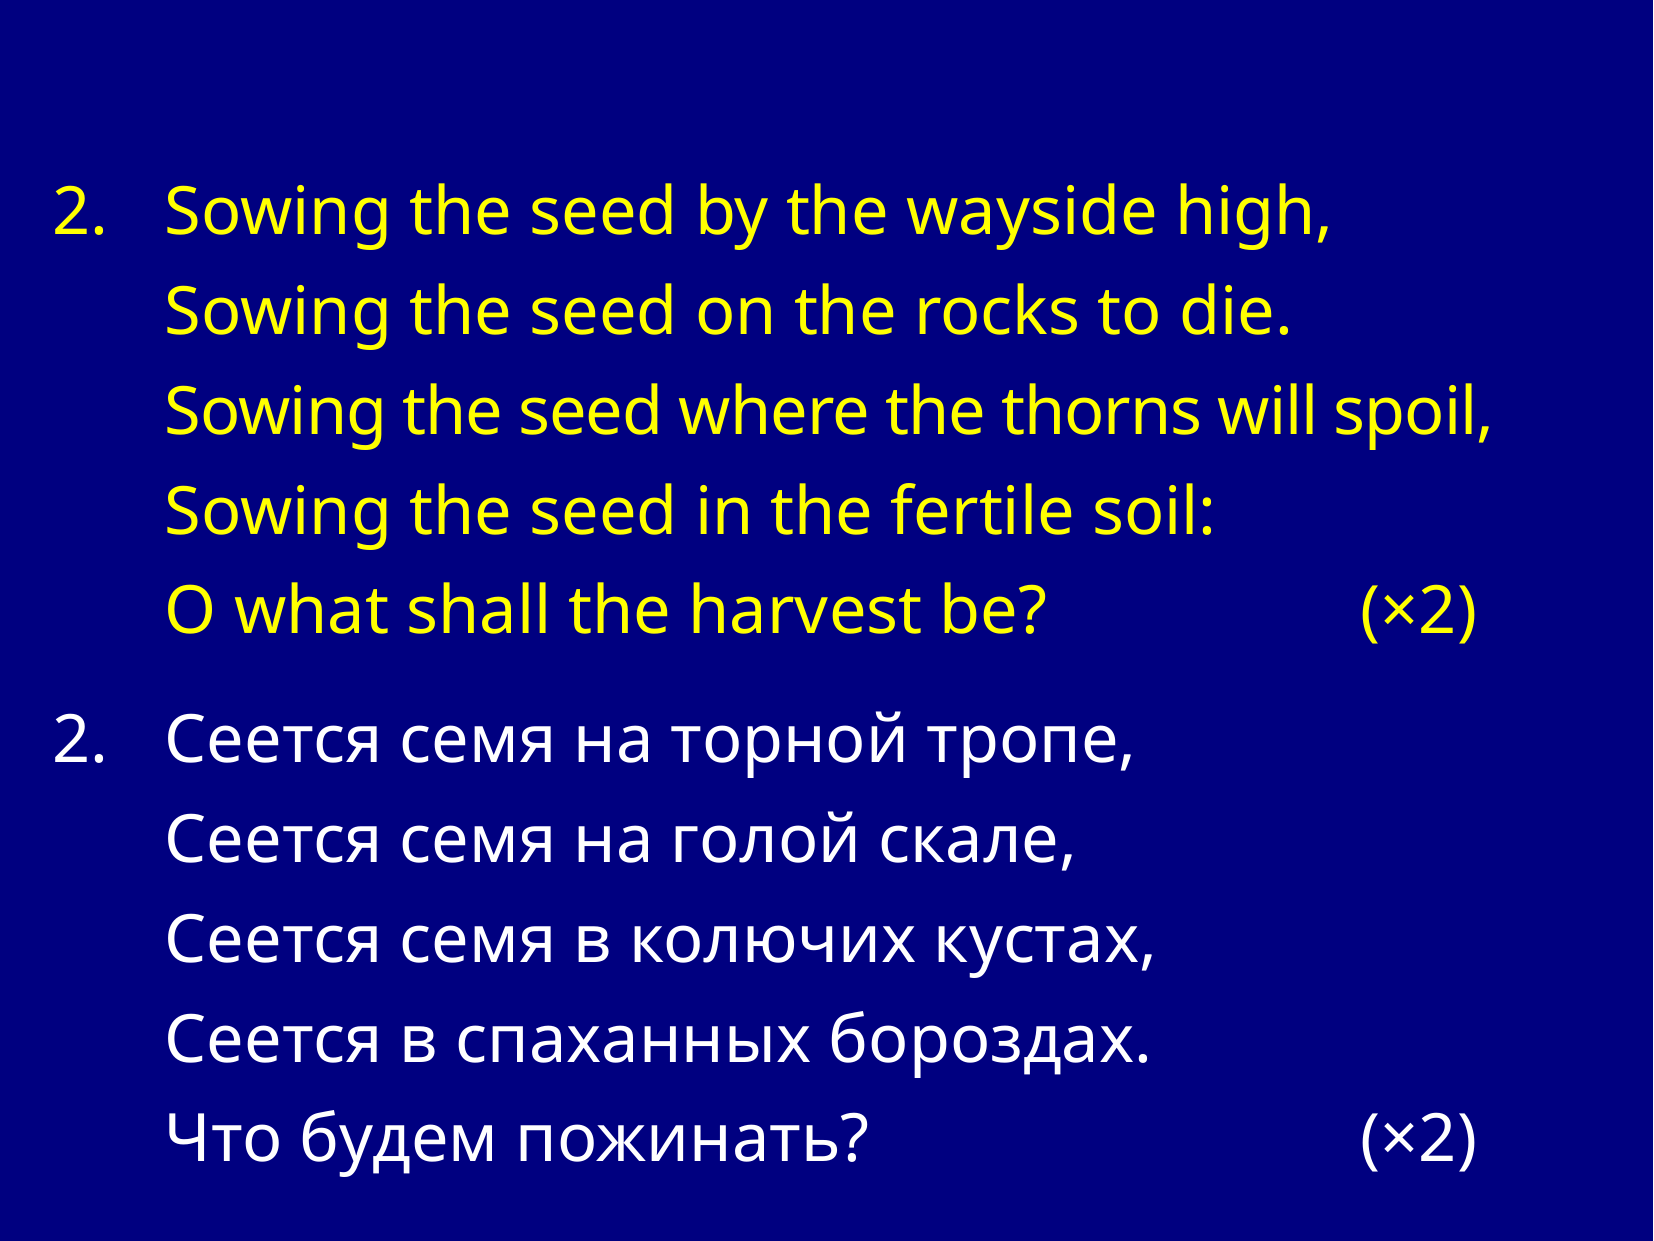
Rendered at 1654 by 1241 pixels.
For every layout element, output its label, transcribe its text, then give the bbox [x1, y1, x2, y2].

text_box 2. Сеется семя на торной тропе, Сеется семя на голой скале, Сеется семя в колючих кустах, Сеется в спаханных бороздах. Что будем пожинать? (×2) [37, 675, 1576, 1163]
text_box 2. Sowing the seed by the wayside high, Sowing the seed on the rocks to die. Sowing the seed where the thorns will spoil, Sowing the seed in the fertile soil: O what shall the harvest be? (×2) [37, 56, 1653, 638]
